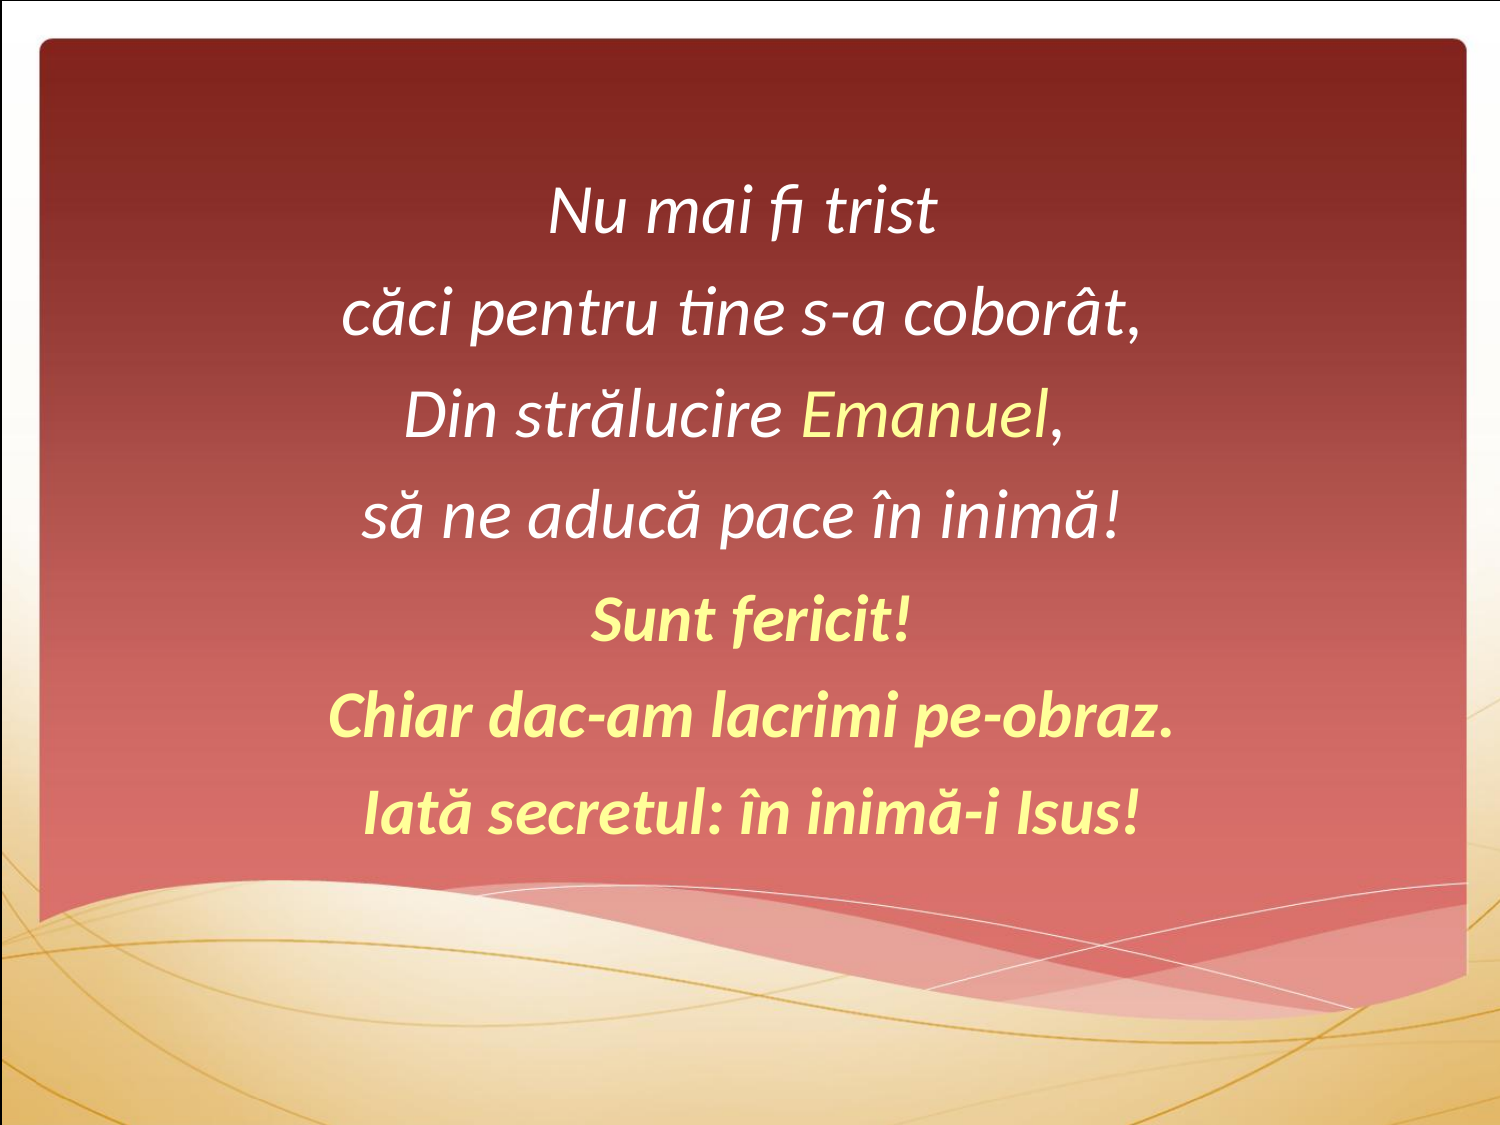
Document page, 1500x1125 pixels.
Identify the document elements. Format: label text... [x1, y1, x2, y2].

text_box Sunt fericit! Chiar dac-am lacrimi pe-obraz. Iată secretul: în inimă-i Isus! [118, 566, 1388, 856]
picture [2, 1, 1500, 1125]
text_box [225, 856, 1276, 926]
text_box Nu mai fi trist căci pentru tine s-a coborât, Din strălucire Emanuel, să ne aducă pace în inimă! [118, 155, 1369, 443]
